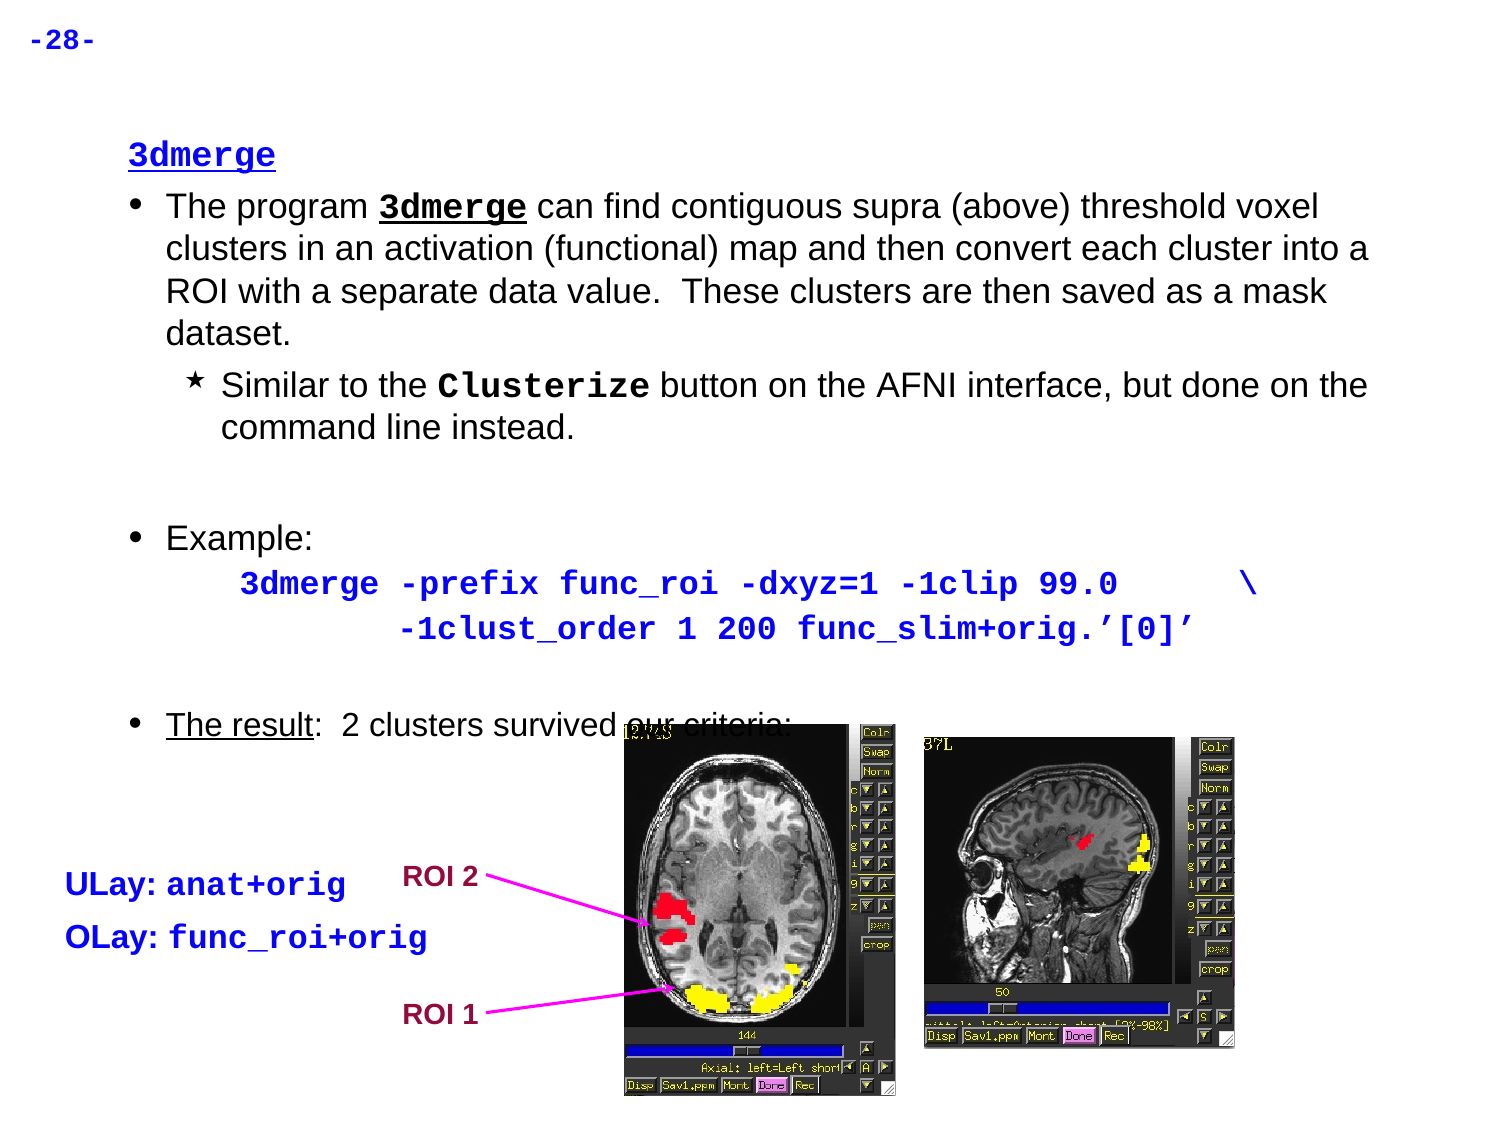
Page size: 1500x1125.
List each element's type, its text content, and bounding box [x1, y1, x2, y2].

text_box ROI 2 [387, 849, 513, 901]
picture [624, 963, 896, 1096]
list 3dmerge The program 3dmerge can find contiguous supra (above) threshold voxel clusters in an activation (functional) map and then convert each cluster into a ROI with a separate data value. These clusters are then saved as a mask dataset. Similar to the Clusterize button on the AFNI interface, but done on the command line instead. Example: 3dmerge -prefix func_roi -dxyz=1 -1clip 99.0 \ -1clust_order 1 200 func_slim+orig.’[0]’ The result: 2 clusters survived our criteria: [112, 75, 1425, 963]
text_box ROI 2 [463, 869, 473, 882]
text_box ROI 1 [387, 987, 513, 1038]
picture [924, 737, 1235, 1049]
text_box ULay: anat+orig OLay: func_roi+orig [49, 862, 463, 963]
